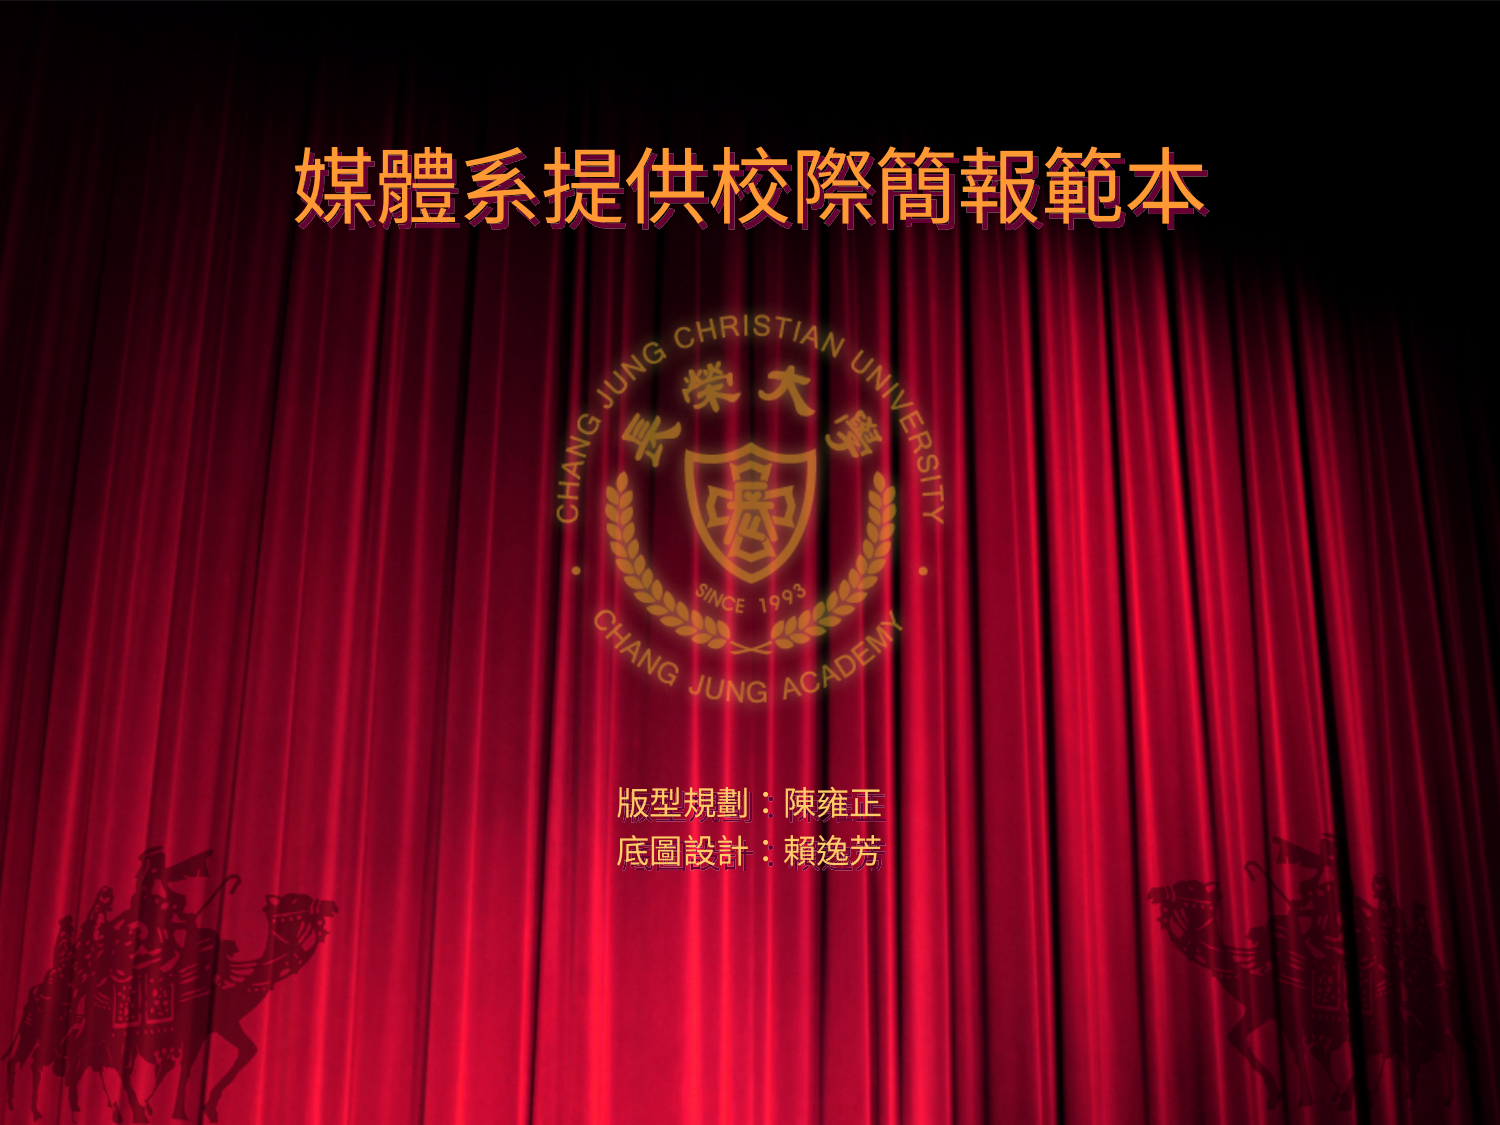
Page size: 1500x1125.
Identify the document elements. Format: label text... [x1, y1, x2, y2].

subtitle 版型規劃：陳雍正 底圖設計：賴逸芳 [330, 774, 1170, 959]
title 媒體系提供校際簡報範本 [218, 66, 1282, 303]
